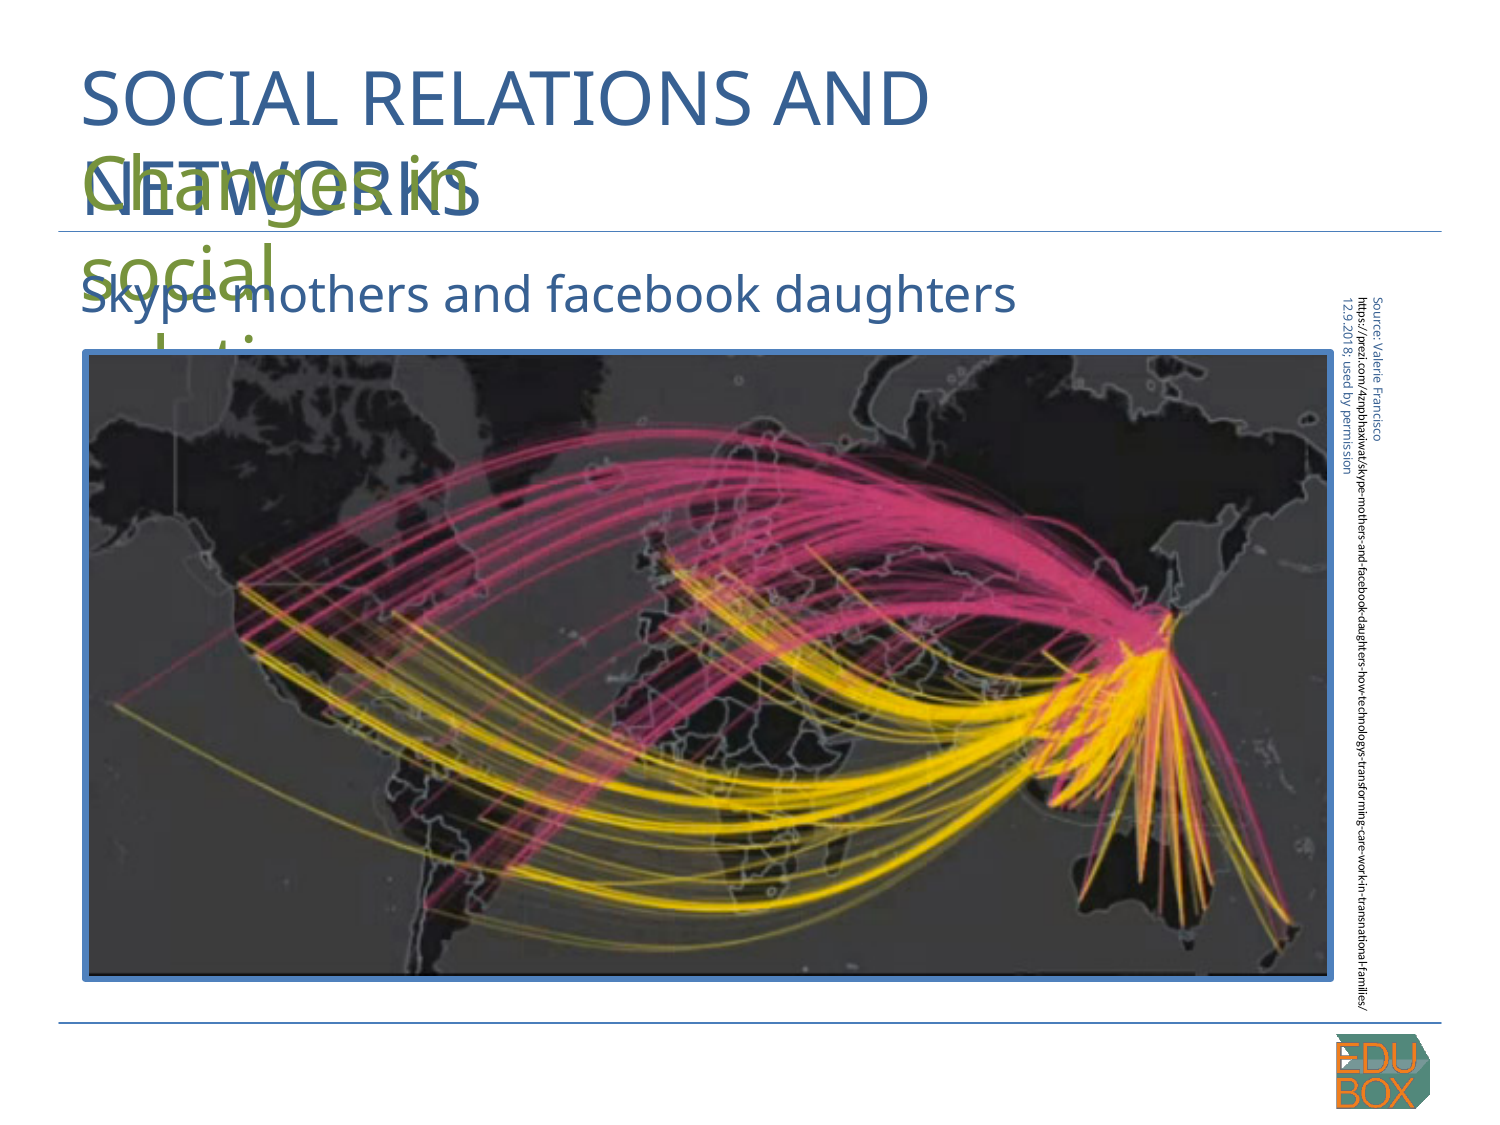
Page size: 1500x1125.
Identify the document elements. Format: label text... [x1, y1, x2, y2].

title SOCIAL RELATIONS AND NETWORKS [64, 42, 1447, 153]
text_box Source: Valerie Francisco https://prezi.com/4znpbhaxiwat/skype-mothers-and-facebook-daughters-how-technologys-transforming-care-work-in-transnational-families/ 12.9.2018; used by permission [1275, 282, 1394, 1063]
list Changes in social relations [64, 127, 1040, 247]
picture [88, 355, 1275, 976]
picture [1328, 1028, 1437, 1114]
text_box Skype mothers and facebook daughters [64, 255, 1414, 332]
